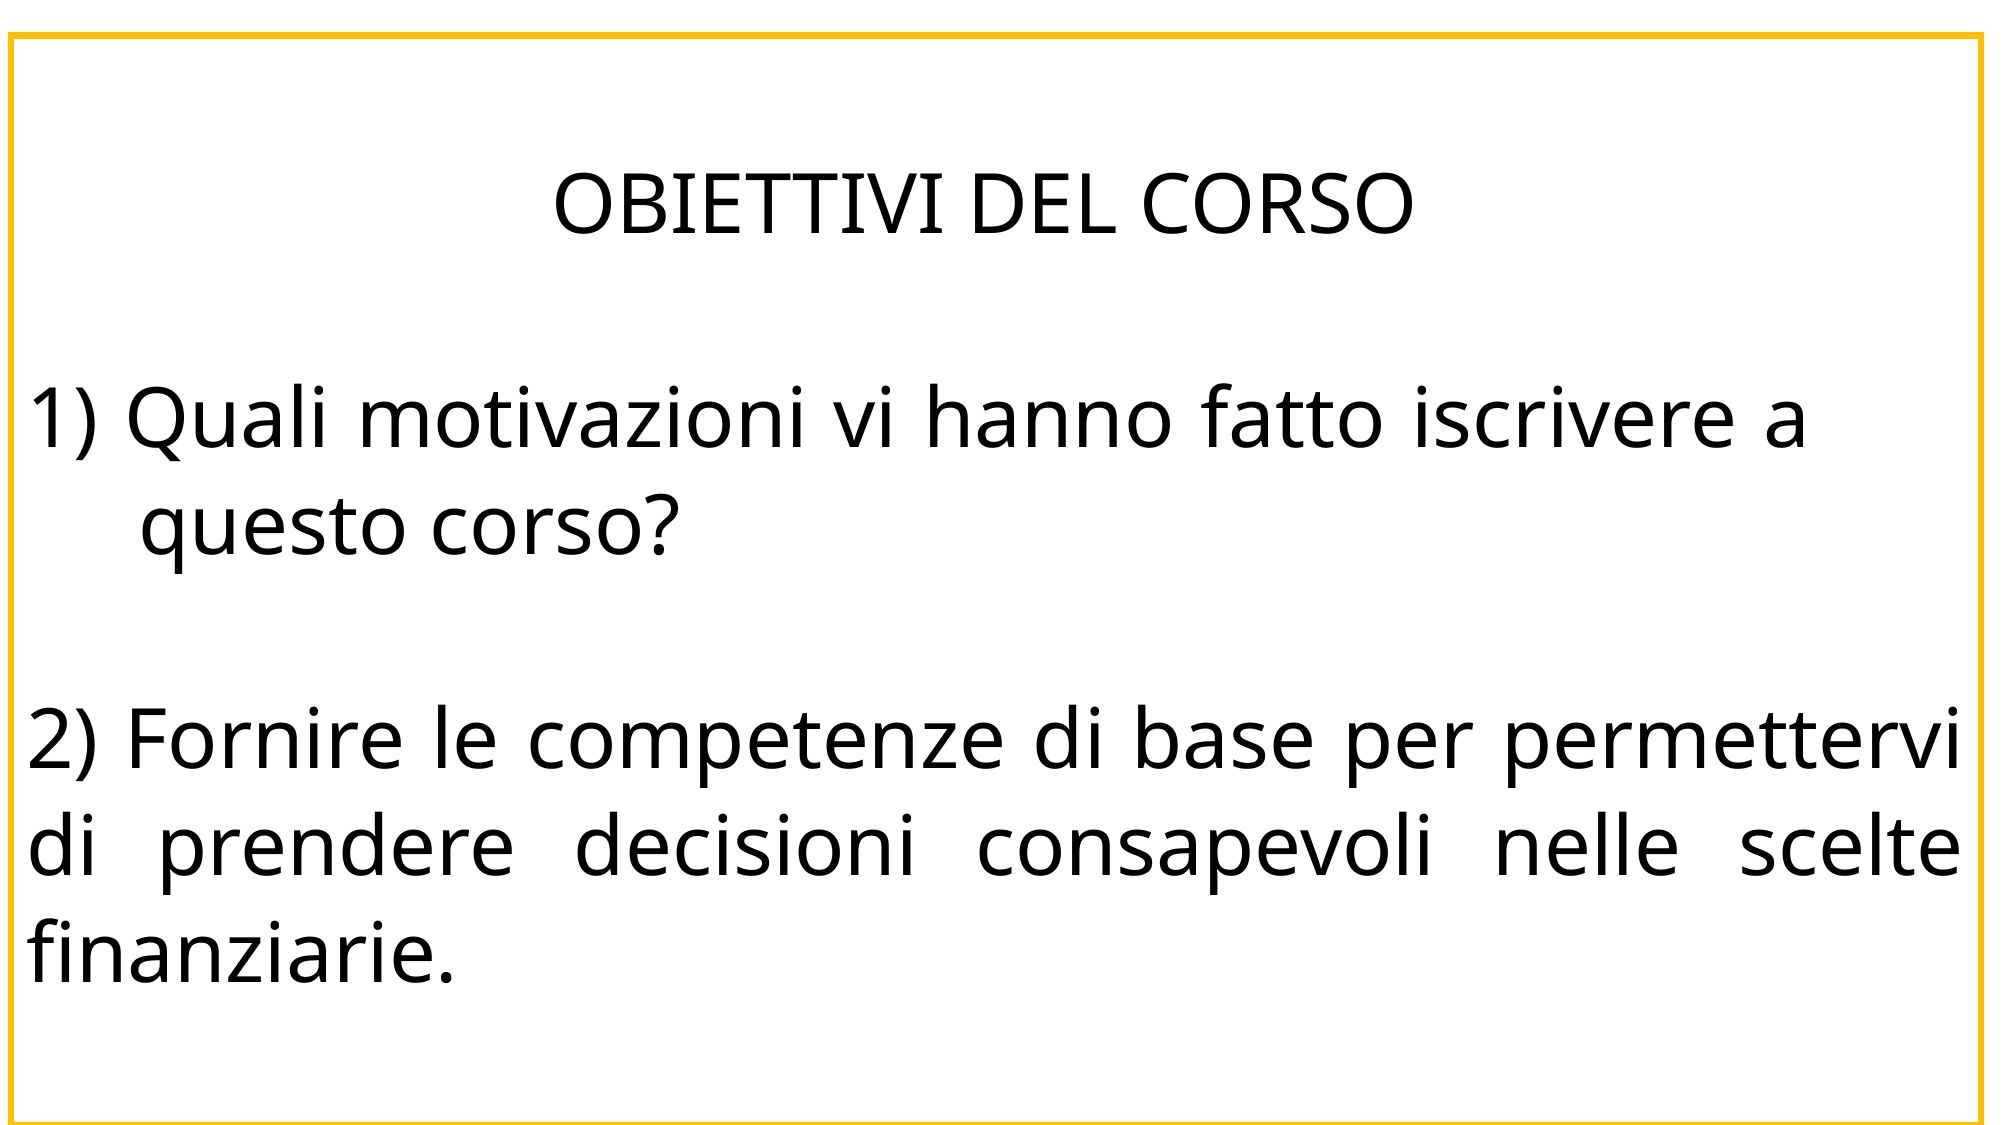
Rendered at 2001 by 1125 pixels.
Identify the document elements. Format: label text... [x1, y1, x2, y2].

text_box OBIETTIVI DEL CORSO Quali motivazioni vi hanno fatto iscrivere a questo corso? 2) Fornire le competenze di base per permettervi di prendere decisioni consapevoli nelle scelte finanziarie. [10, 35, 1981, 1125]
